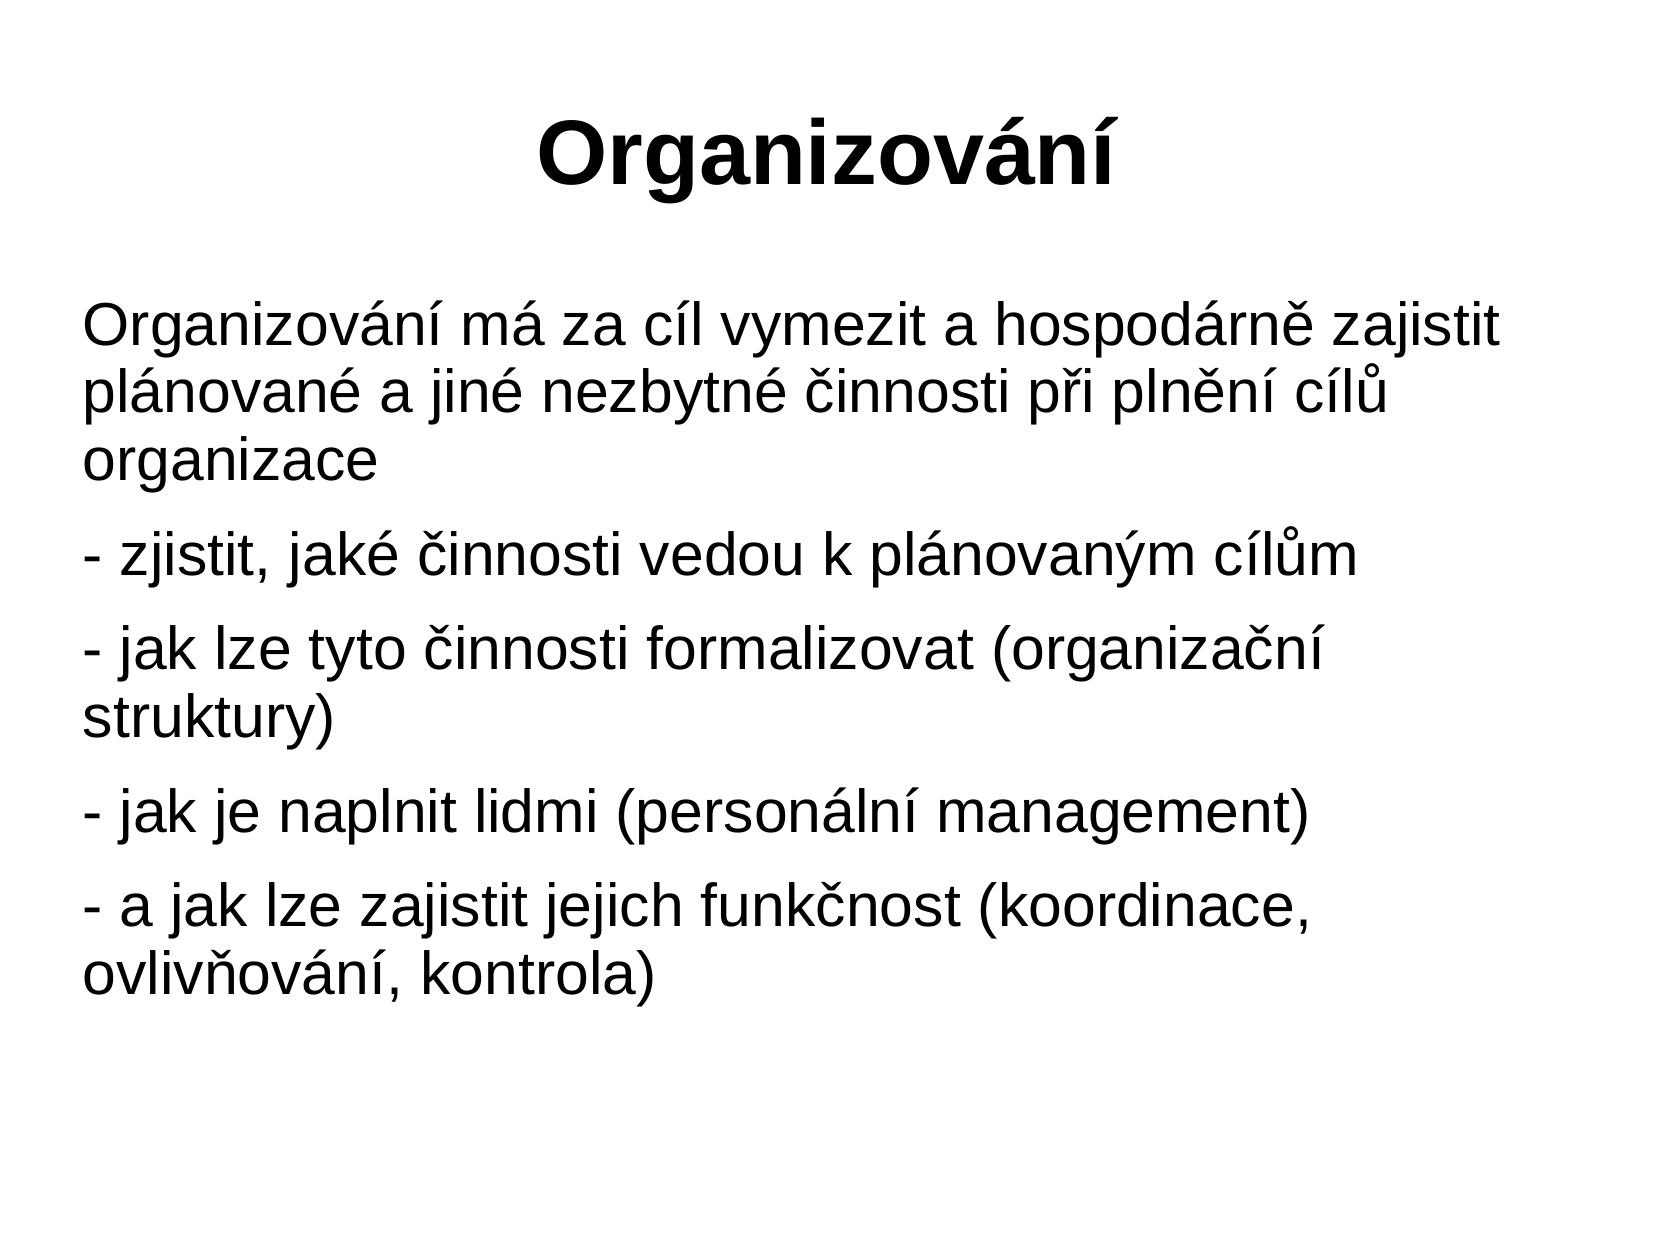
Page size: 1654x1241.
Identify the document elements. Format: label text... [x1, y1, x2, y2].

title Organizování [82, 49, 1571, 257]
list Organizování má za cíl vymezit a hospodárně zajistit plánované a jiné nezbytné činnosti při plnění cílů organizace - zjistit, jaké činnosti vedou k plánovaným cílům - jak lze tyto činnosti formalizovat (organizační struktury) - jak je naplnit lidmi (personální management) - a jak lze zajistit jejich funkčnost (koordinace, ovlivňování, kontrola) [82, 290, 1571, 1010]
